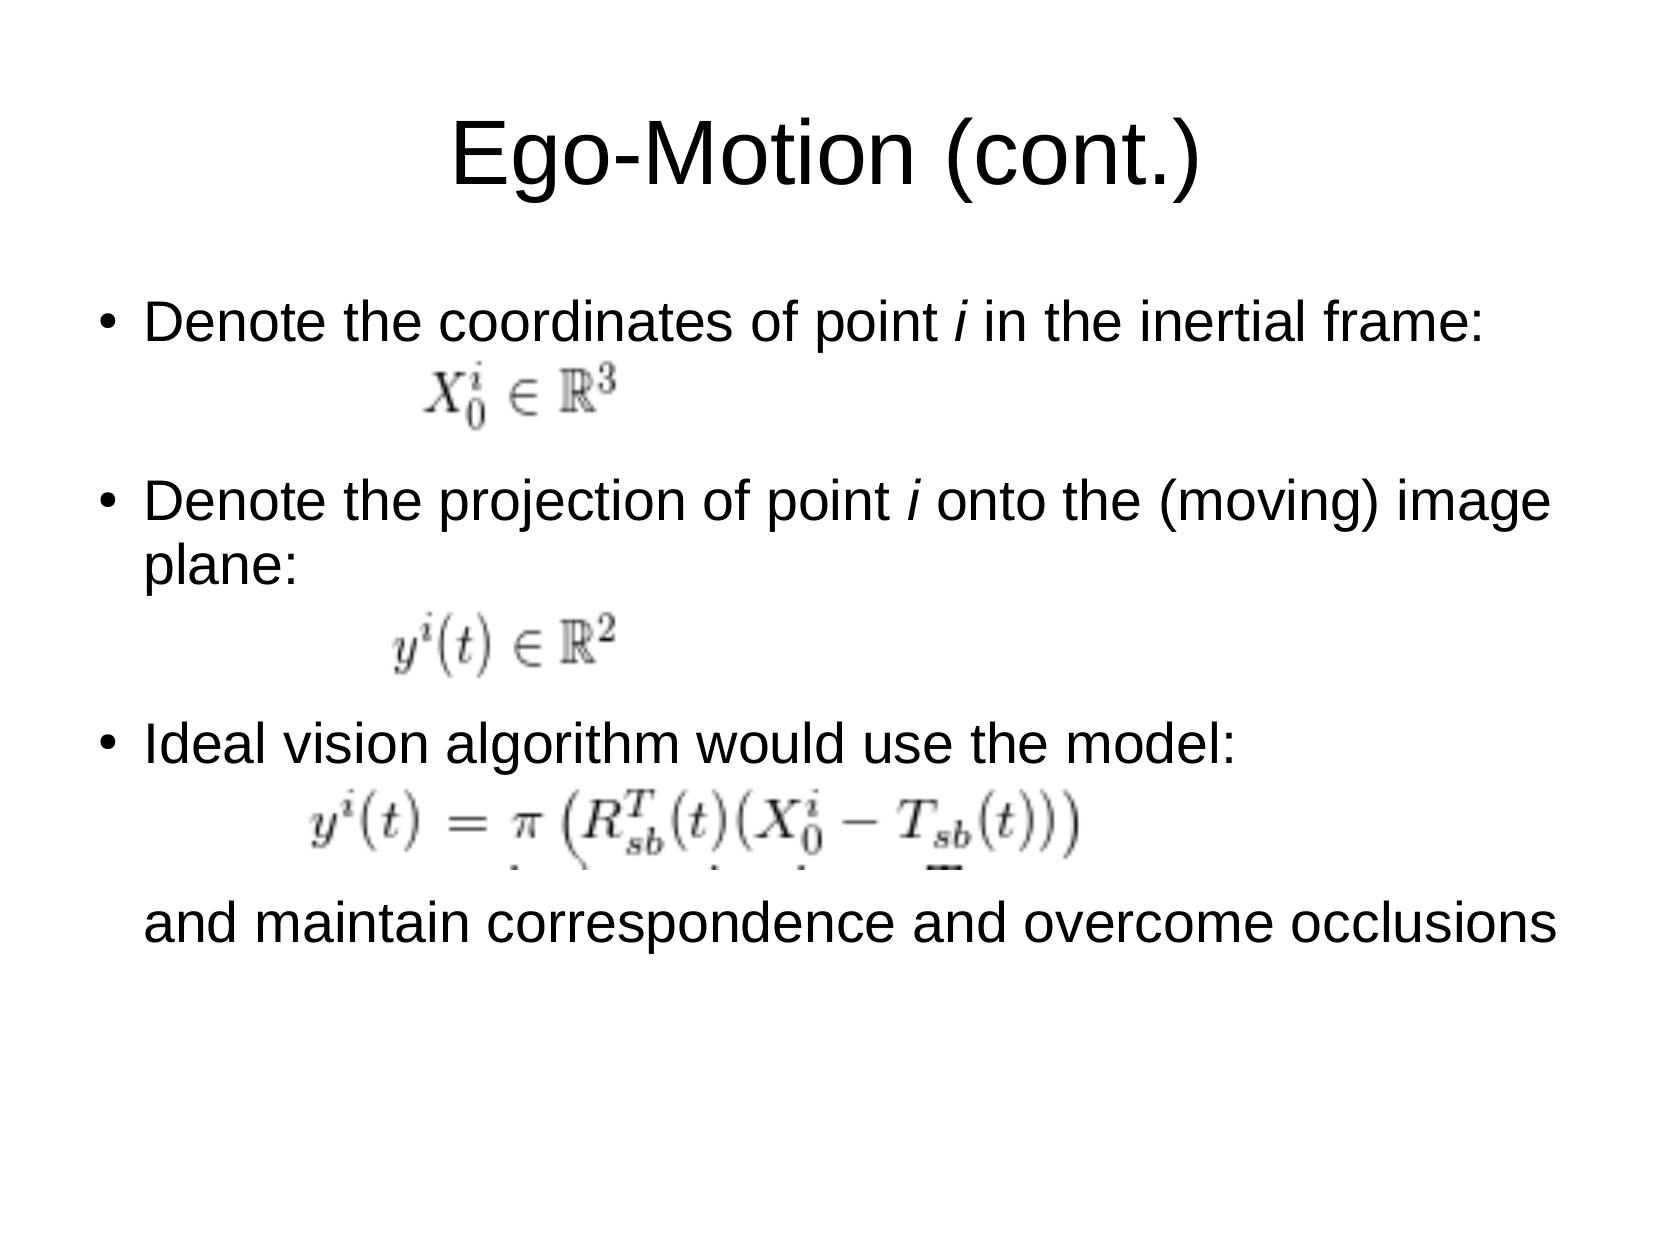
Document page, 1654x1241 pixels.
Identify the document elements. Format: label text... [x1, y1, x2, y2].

picture [300, 787, 1096, 871]
title Ego-Motion (cont.) [82, 49, 1571, 257]
list Denote the coordinates of point i in the inertial frame: Denote the projection of point i onto the (moving) image plane: Ideal vision algorithm would use the model: and maintain correspondence and overcome occlusions [82, 290, 1571, 1010]
picture [390, 599, 631, 691]
picture [420, 359, 632, 436]
